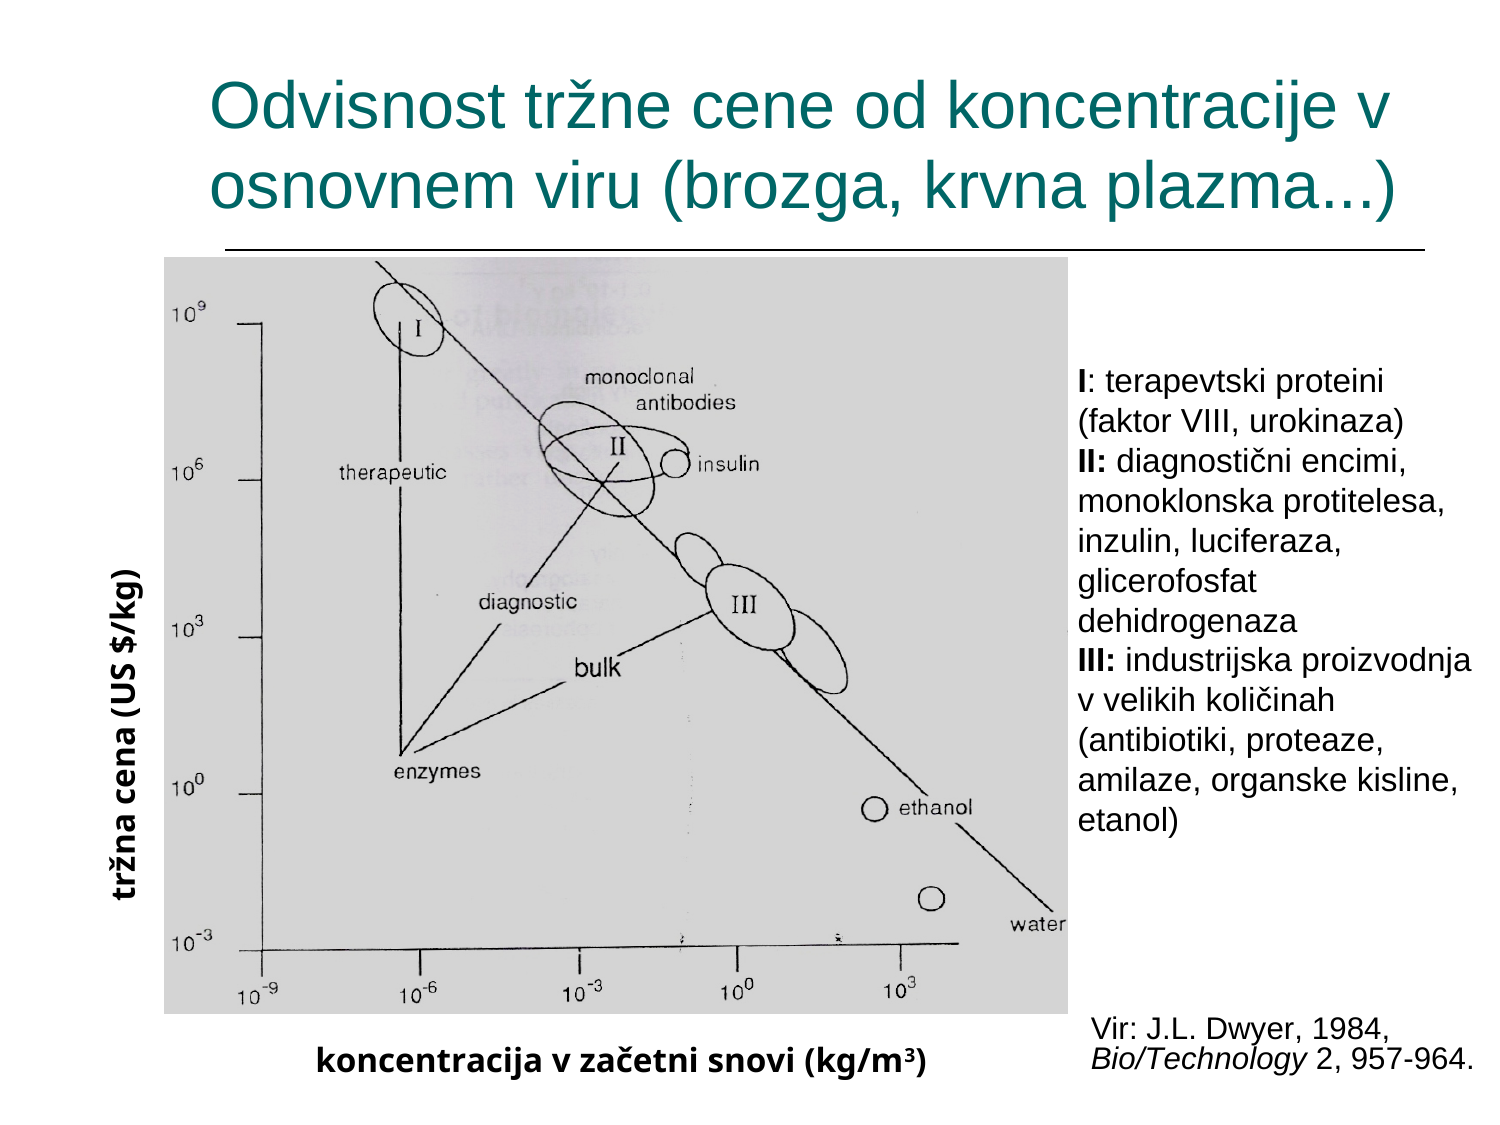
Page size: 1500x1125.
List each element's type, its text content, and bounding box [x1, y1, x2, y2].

title Odvisnost tržne cene od koncentracije v osnovnem viru (brozga, krvna plazma...) [194, 54, 1425, 230]
list Vir: J.L. Dwyer, 1984, Bio/Technology 2, 957-964. [1019, 1007, 1500, 1090]
text_box I: terapevtski proteini (faktor VIII, urokinaza) II: diagnostični encimi, monoklonska protitelesa, inzulin, luciferaza, glicerofosfat dehidrogenaza III: industrijska proizvodnja v velikih količinah (antibiotiki, proteaze, amilaze, organske kisline, etanol) [1062, 351, 1500, 847]
picture [164, 257, 1068, 1014]
text_box tržna cena (US $/kg) [93, 456, 150, 917]
text_box koncentracija v začetni snovi (kg/m3) [300, 1031, 942, 1087]
